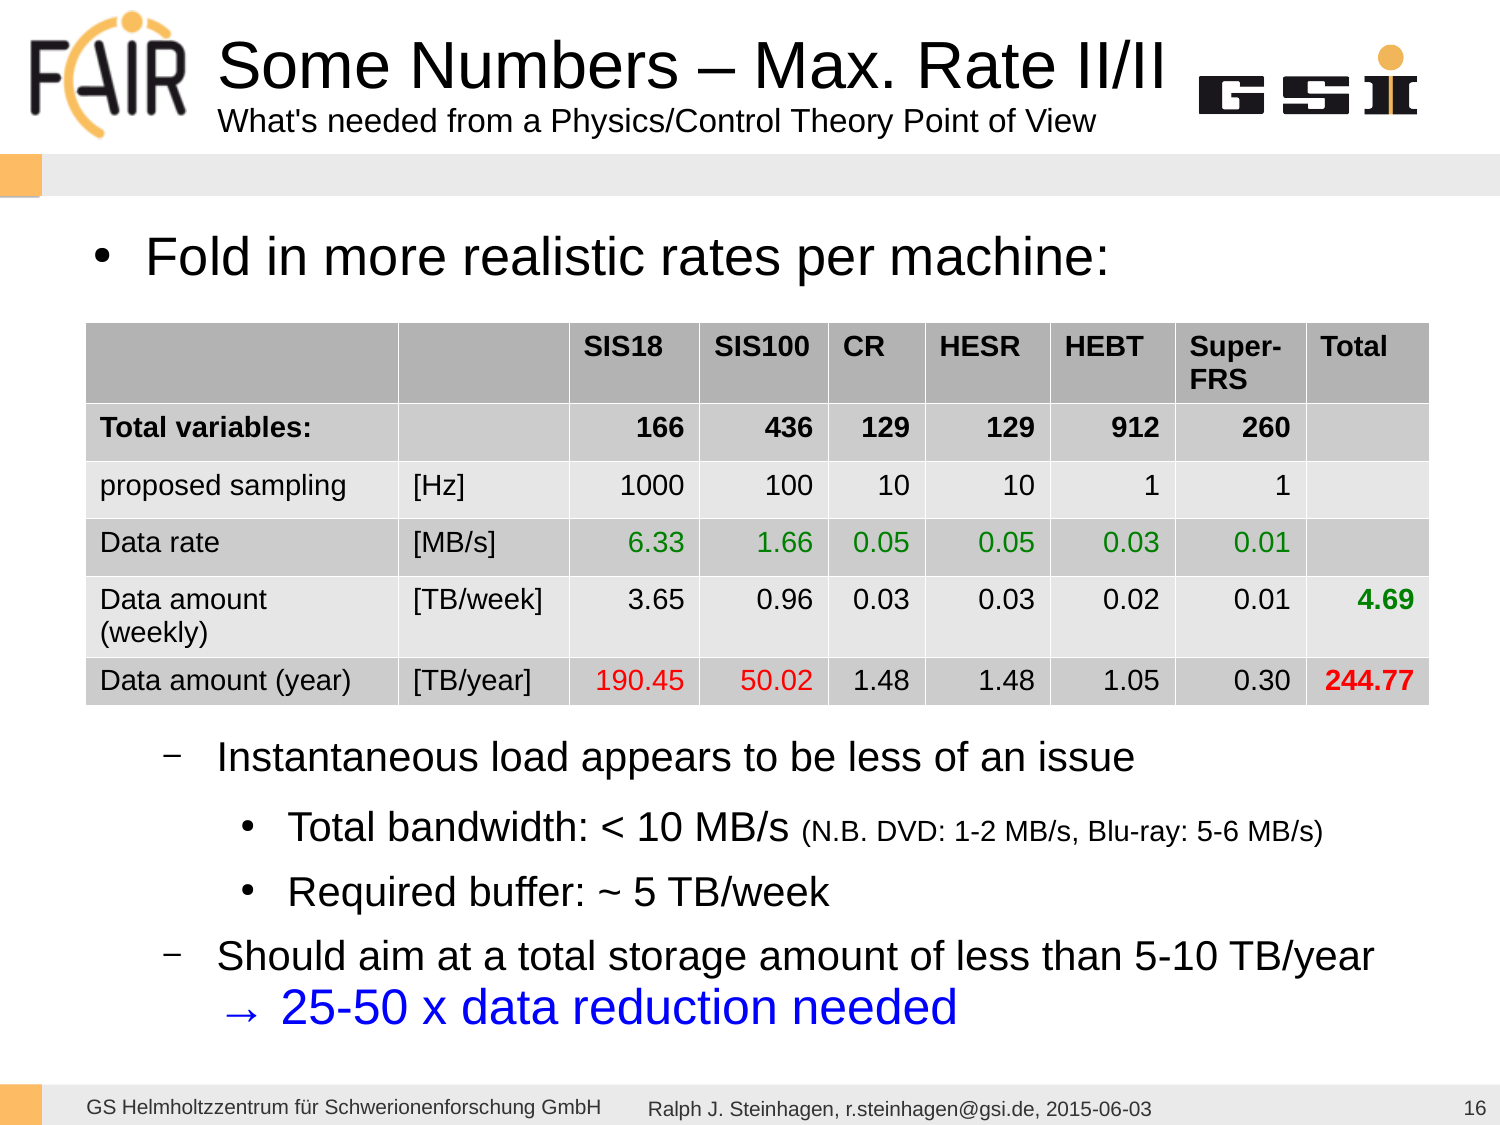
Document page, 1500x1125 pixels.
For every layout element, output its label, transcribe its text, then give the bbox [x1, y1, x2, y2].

table_cell 129 [926, 404, 1050, 461]
table_cell 260 [1176, 404, 1306, 461]
table_cell 0.01 [1176, 519, 1306, 576]
list Fold in more realistic rates per machine: Instantaneous load appears to be less of an issue Total bandwidth: < 10 MB/s (N.B. DVD: 1-2 MB/s, Blu-ray: 5-6 MB/s) Required buffer: ~ 5 TB/week Should aim at a total storage amount of less than 5-10 TB/year → 25-50 x data reduction needed [75, 226, 1425, 1050]
table_cell 244.77 [1307, 658, 1429, 705]
table_header Super-FRS [1176, 323, 1306, 403]
table_cell 912 [1051, 404, 1175, 461]
table_cell 50.02 [700, 658, 828, 705]
table_cell 0.05 [829, 519, 925, 576]
table_cell [Hz] [399, 462, 569, 518]
table_cell 0.03 [1051, 519, 1175, 576]
table_cell [1307, 519, 1429, 576]
table_cell 0.30 [1176, 658, 1306, 705]
table_cell 1.66 [700, 519, 828, 576]
table_cell [TB/week] [399, 577, 569, 657]
table_header SIS100 [700, 323, 828, 403]
table_cell 0.96 [700, 577, 828, 657]
table_cell 1.48 [829, 658, 925, 705]
table_cell 166 [570, 404, 699, 461]
table_cell [TB/year] [399, 658, 569, 705]
table_cell 0.01 [1176, 577, 1306, 657]
table_cell 10 [829, 462, 925, 518]
table_cell 0.03 [926, 577, 1050, 657]
table_cell 10 [926, 462, 1050, 518]
table_cell [1307, 404, 1429, 461]
table_cell 0.03 [829, 577, 925, 657]
picture [1197, 42, 1419, 117]
table_header HESR [926, 323, 1050, 403]
table_cell 1000 [570, 462, 699, 518]
table_cell Total variables: [86, 404, 398, 461]
title Some Numbers – Max. Rate II/II What's needed from a Physics/Control Theory Point of View [217, 0, 1182, 178]
table_cell [1307, 462, 1429, 518]
table_header Total [1307, 323, 1429, 403]
table_cell 436 [700, 404, 828, 461]
table_cell 0.02 [1051, 577, 1175, 657]
table_cell 190.45 [570, 658, 699, 705]
table_header [399, 323, 569, 403]
table_cell 1.48 [926, 658, 1050, 705]
table_cell 100 [700, 462, 828, 518]
table_cell 1 [1051, 462, 1175, 518]
table_header HEBT [1051, 323, 1175, 403]
picture [30, 9, 187, 141]
table_cell 0.05 [926, 519, 1050, 576]
table_cell Data rate [86, 519, 398, 576]
table_cell Data amount (year) [86, 658, 398, 705]
table_cell 4.69 [1307, 577, 1429, 657]
table_cell [MB/s] [399, 519, 569, 576]
table_cell proposed sampling [86, 462, 398, 518]
table_header CR [829, 323, 925, 403]
table_cell 6.33 [570, 519, 699, 576]
table_cell 1 [1176, 462, 1306, 518]
table_cell 3.65 [570, 577, 699, 657]
table_header SIS18 [570, 323, 699, 403]
table_cell 1.05 [1051, 658, 1175, 705]
table_cell 129 [829, 404, 925, 461]
table_cell [399, 404, 569, 461]
table_cell Data amount (weekly) [86, 577, 398, 657]
table_header [86, 323, 398, 403]
